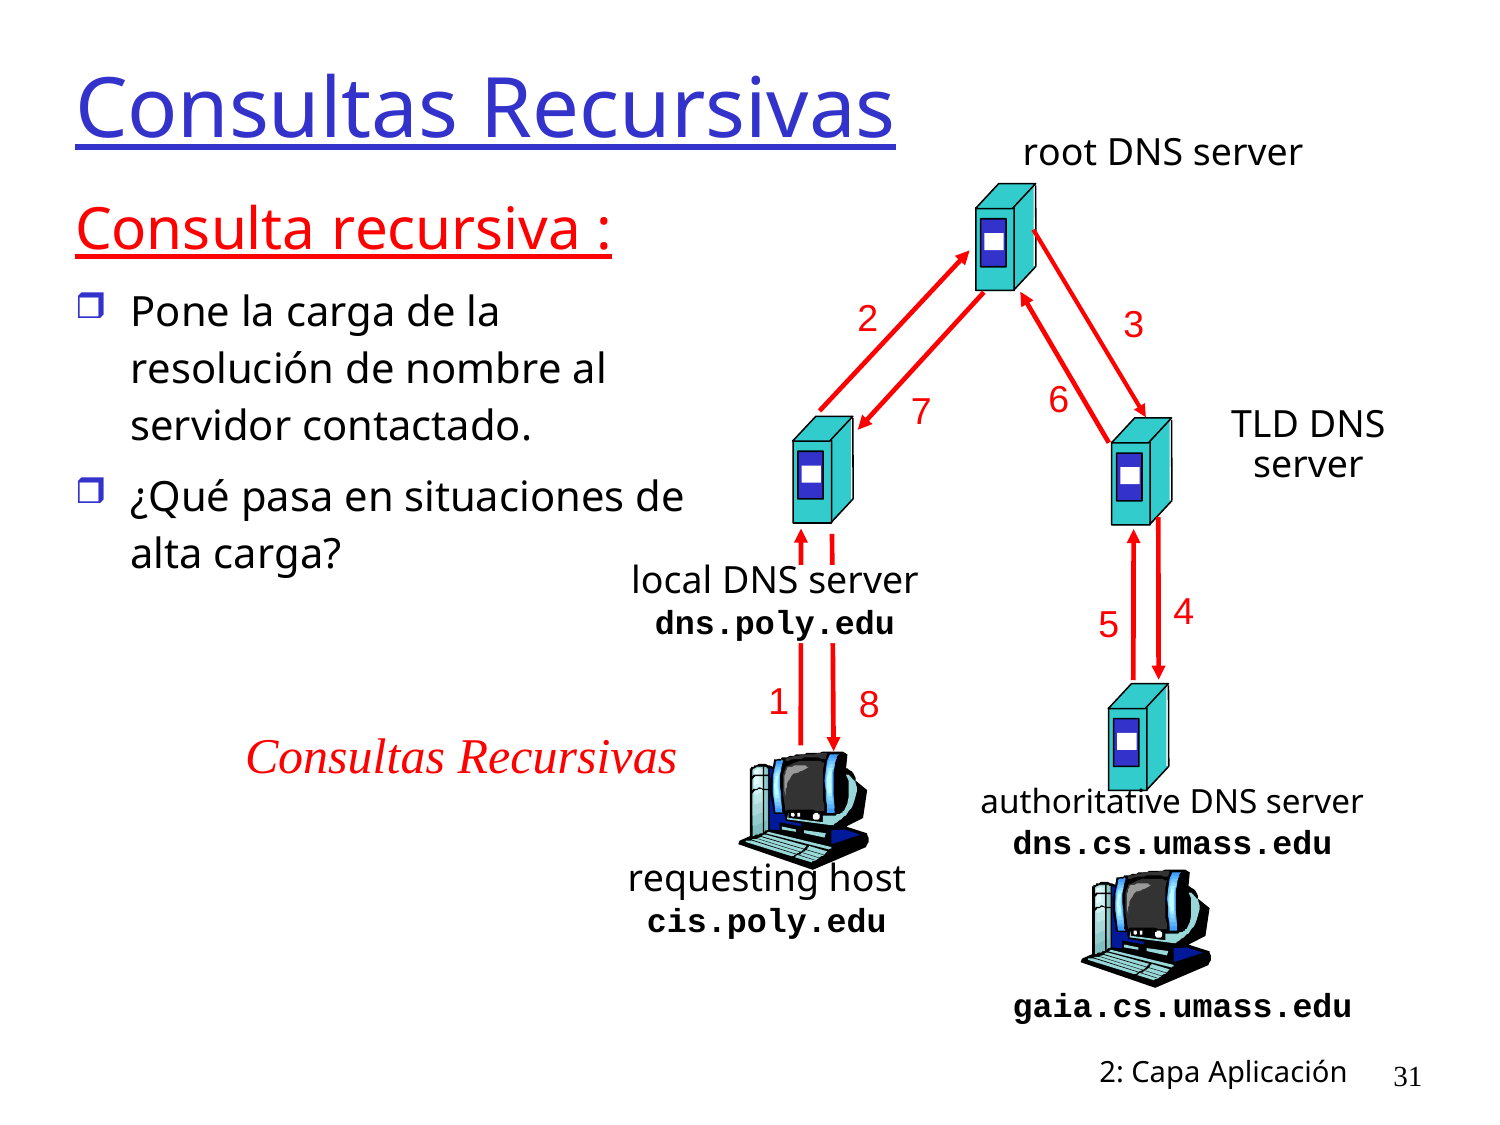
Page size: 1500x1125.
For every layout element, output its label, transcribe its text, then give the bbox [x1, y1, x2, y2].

text_box 6 [1033, 367, 1084, 428]
text_box [1080, 869, 1211, 988]
text_box [1111, 417, 1170, 526]
text_box local DNS server dns.poly.edu [616, 553, 934, 650]
text_box gaia.cs.umass.edu [997, 980, 1368, 1034]
text_box [1108, 683, 1169, 777]
text_box 4 [1161, 579, 1209, 641]
text_box requesting host cis.poly.edu [612, 851, 922, 948]
text_box 6 [1068, 367, 1084, 393]
text_box TLD DNS server [1170, 397, 1447, 494]
list Consulta recursiva : Pone la carga de la resolución de nombre al servidor contactado. ¿Qué pasa en situaciones de alta carga? [75, 187, 711, 635]
text_box authoritative DNS server dns.cs.umass.edu [965, 777, 1380, 869]
title Consultas Recursivas [75, 23, 1426, 188]
text_box 5 [1083, 592, 1131, 653]
text_box [738, 751, 869, 870]
text_box 1 [753, 669, 805, 731]
text_box Consultas Recursivas [230, 716, 693, 792]
text_box [975, 188, 1034, 292]
text_box 8 [844, 672, 895, 734]
text_box 7 [895, 379, 947, 441]
text_box 3 [1108, 292, 1159, 353]
text_box 2 [842, 286, 894, 348]
text_box [792, 416, 853, 524]
